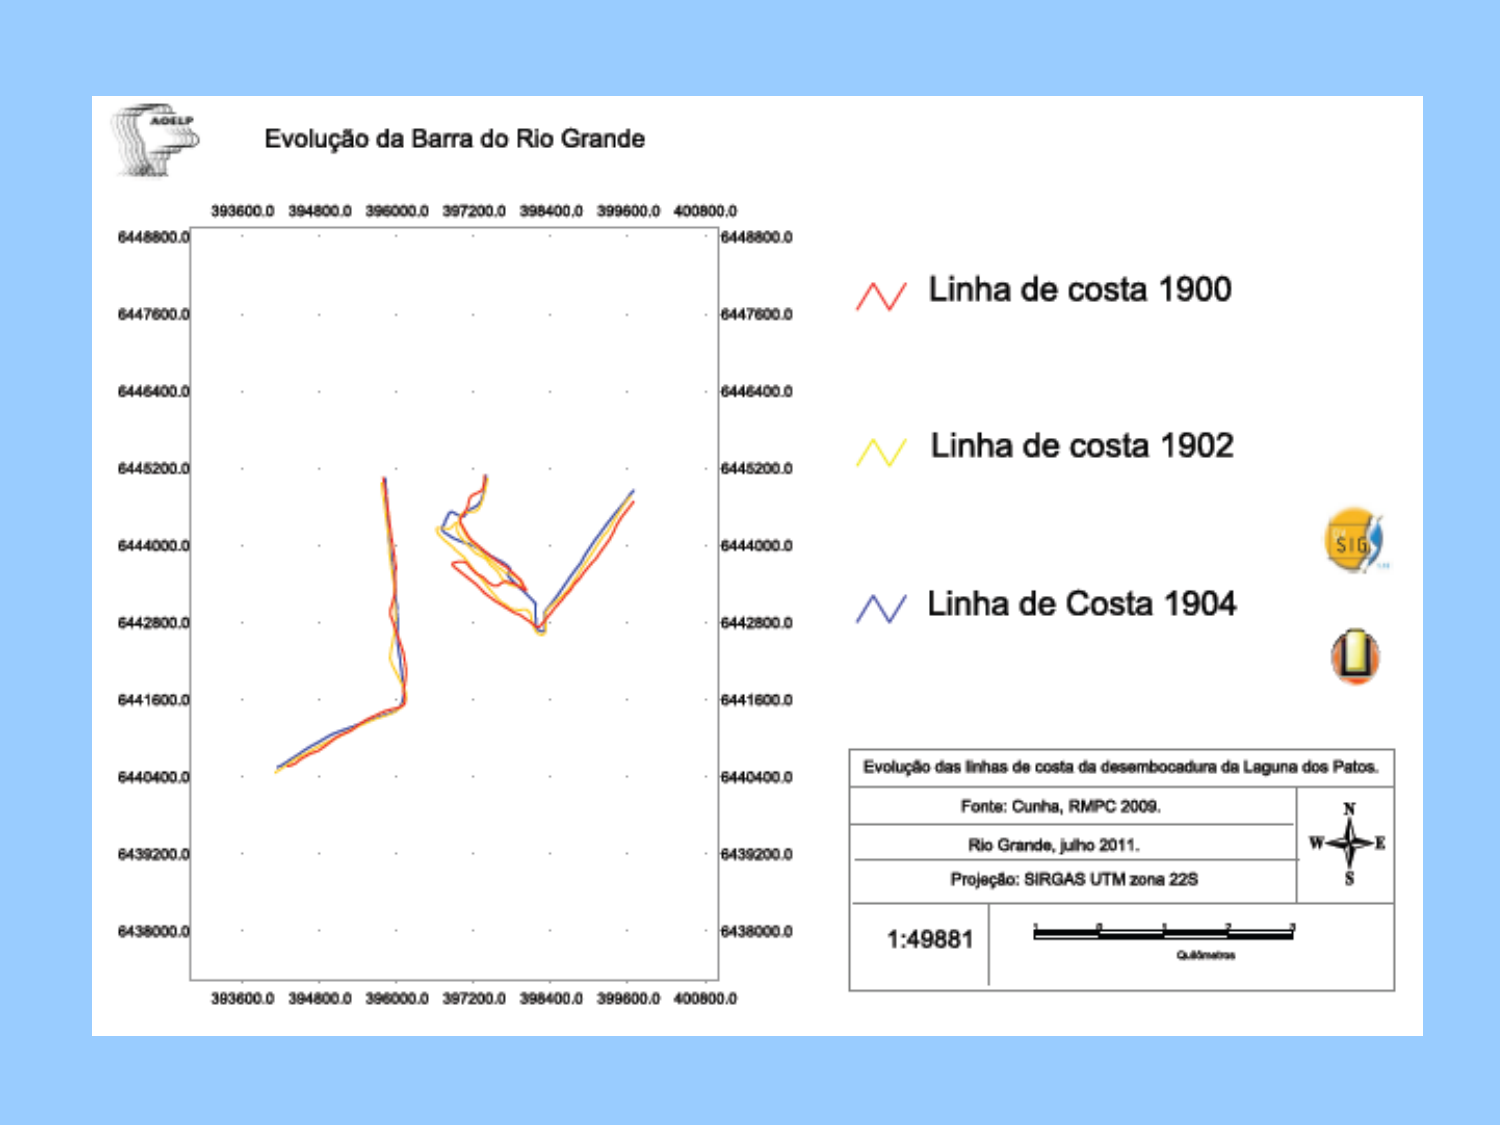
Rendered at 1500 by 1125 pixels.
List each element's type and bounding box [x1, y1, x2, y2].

picture [92, 96, 1423, 1036]
